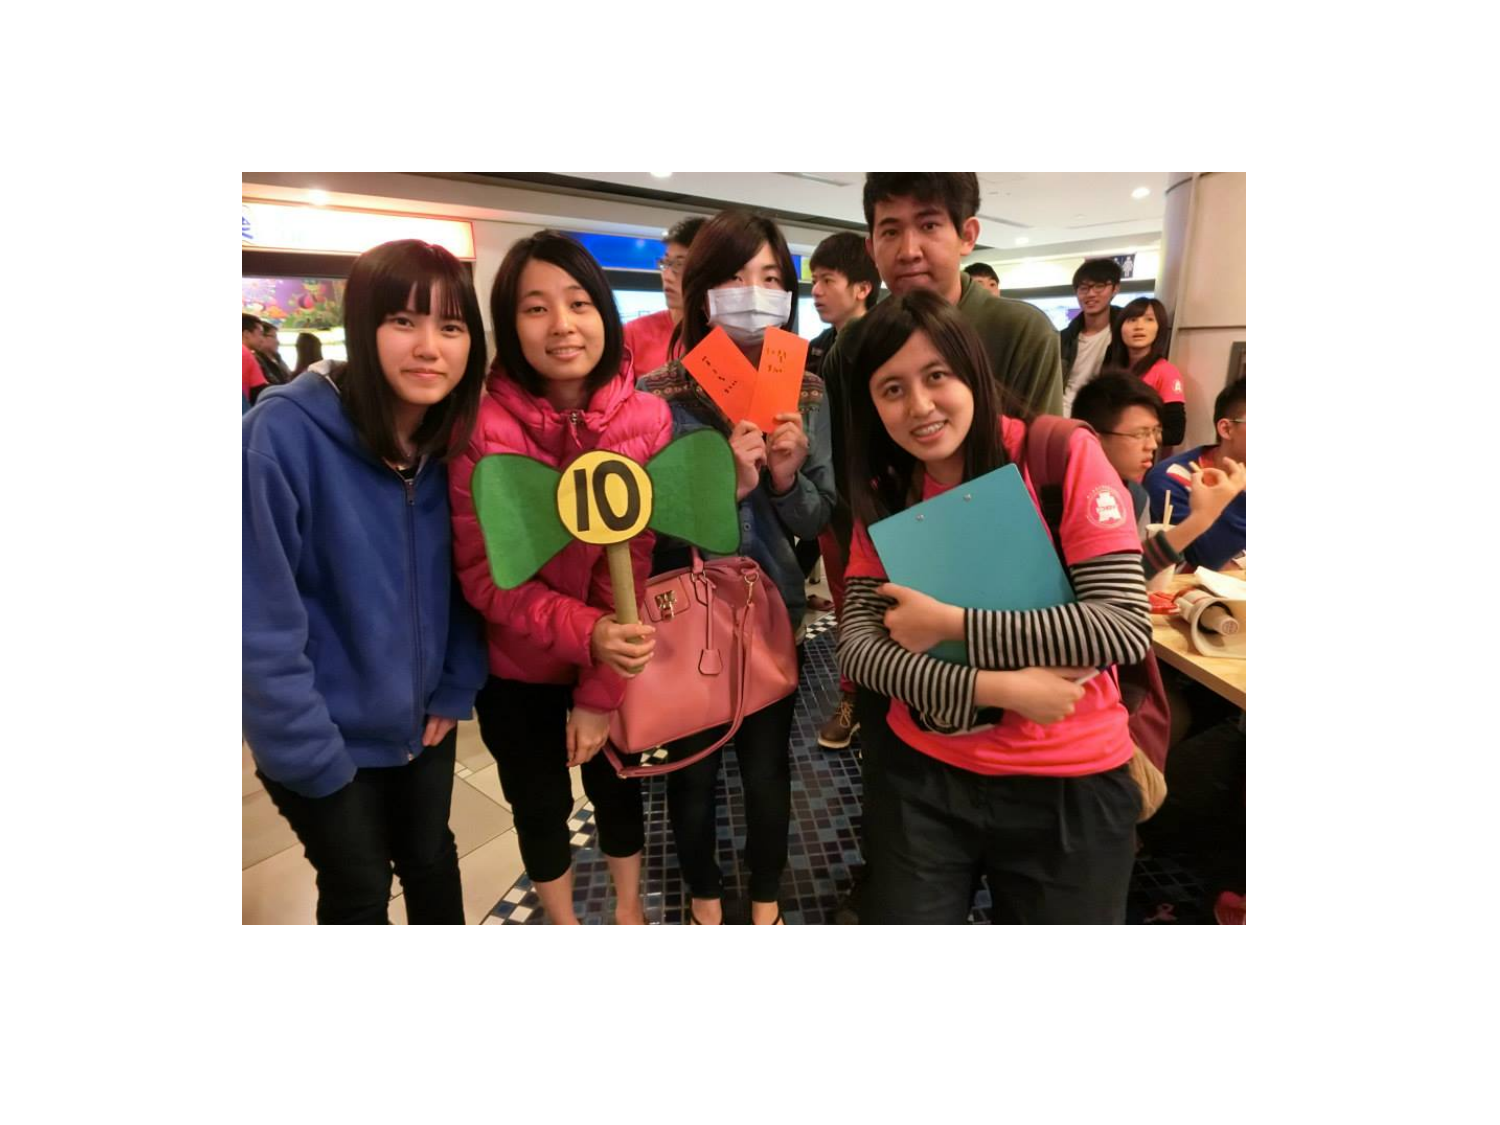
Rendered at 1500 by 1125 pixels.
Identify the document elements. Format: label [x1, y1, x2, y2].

picture [242, 172, 1246, 925]
